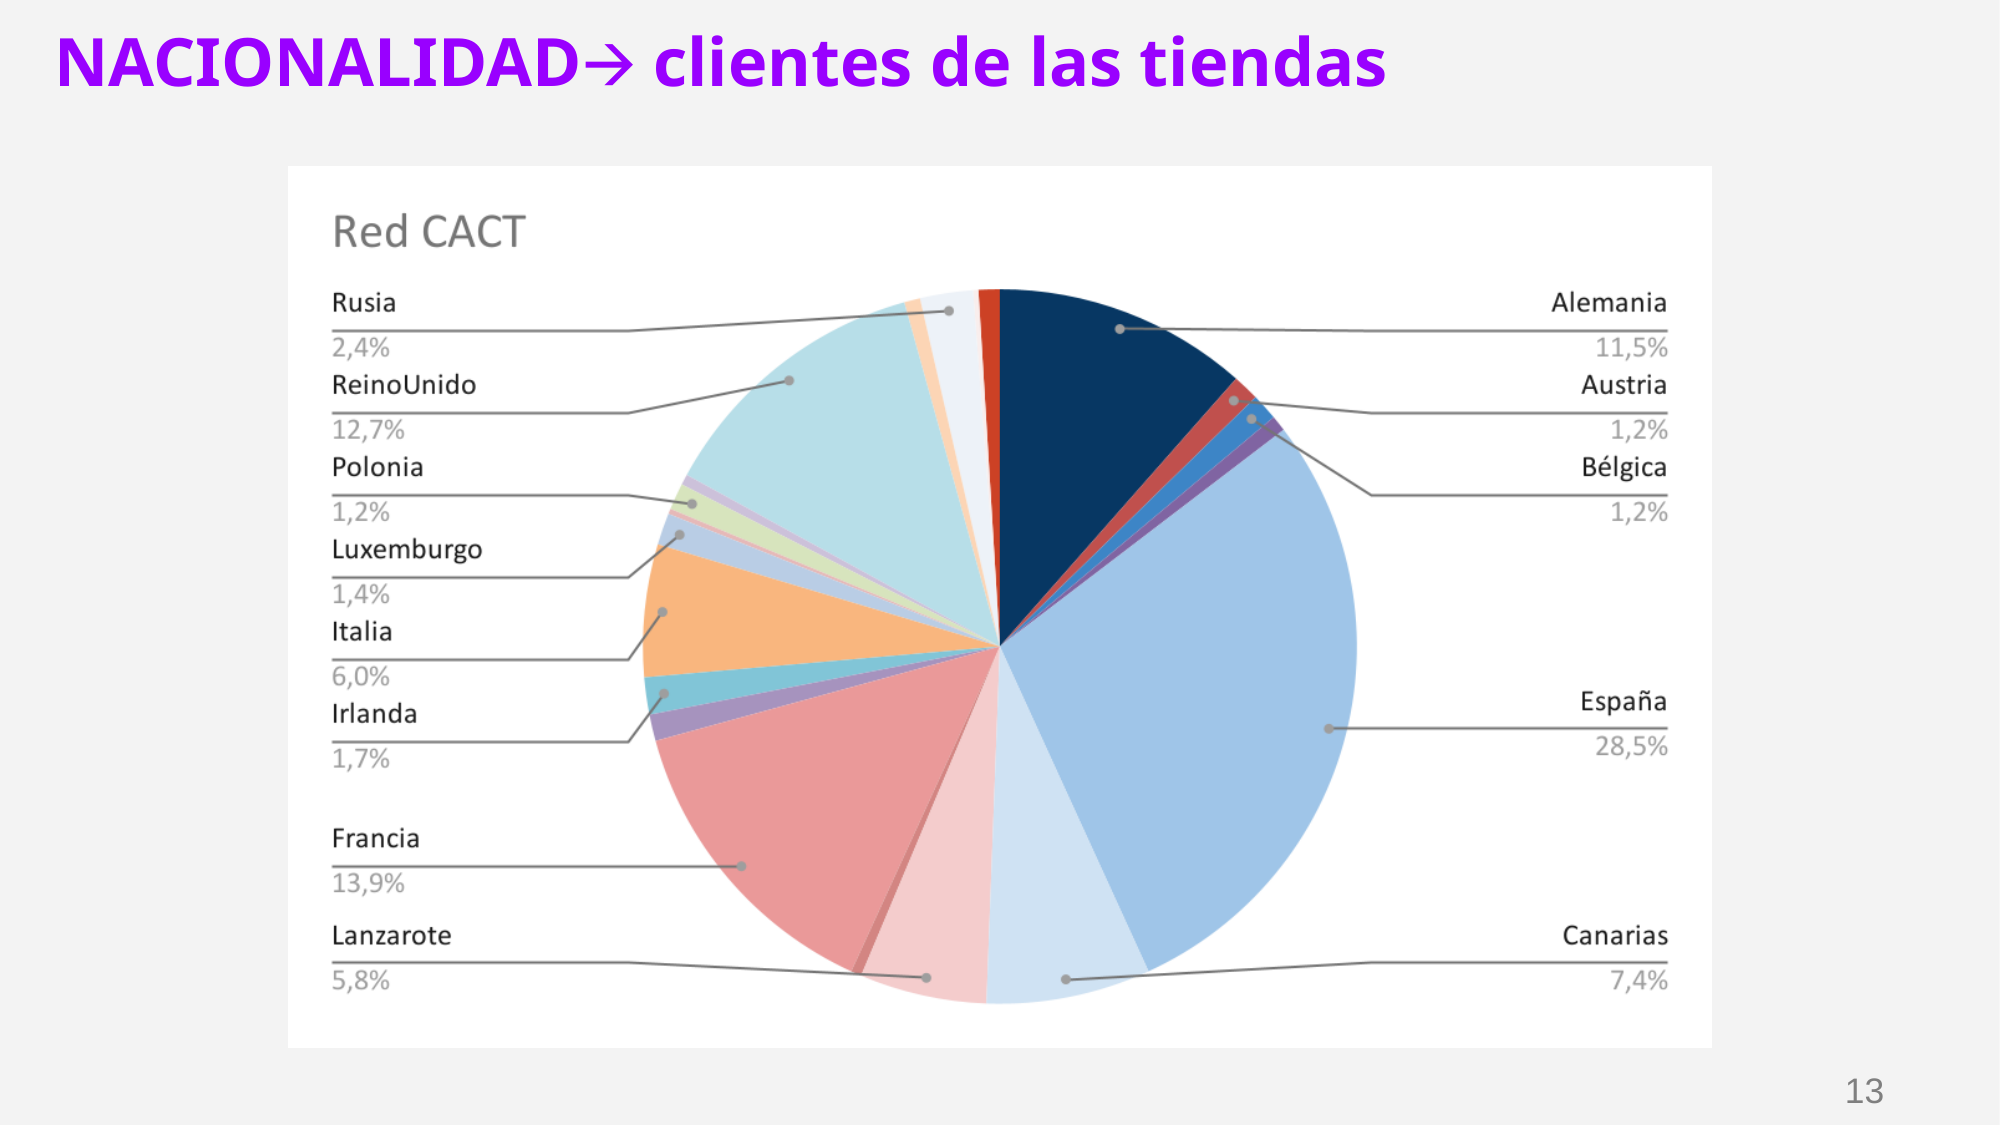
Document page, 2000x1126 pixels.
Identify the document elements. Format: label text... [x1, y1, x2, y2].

picture [288, 166, 1712, 1048]
text_box NACIONALIDAD🡪 clientes de las tiendas [54, 0, 1513, 120]
slide_number <number> [1435, 1059, 1902, 1120]
